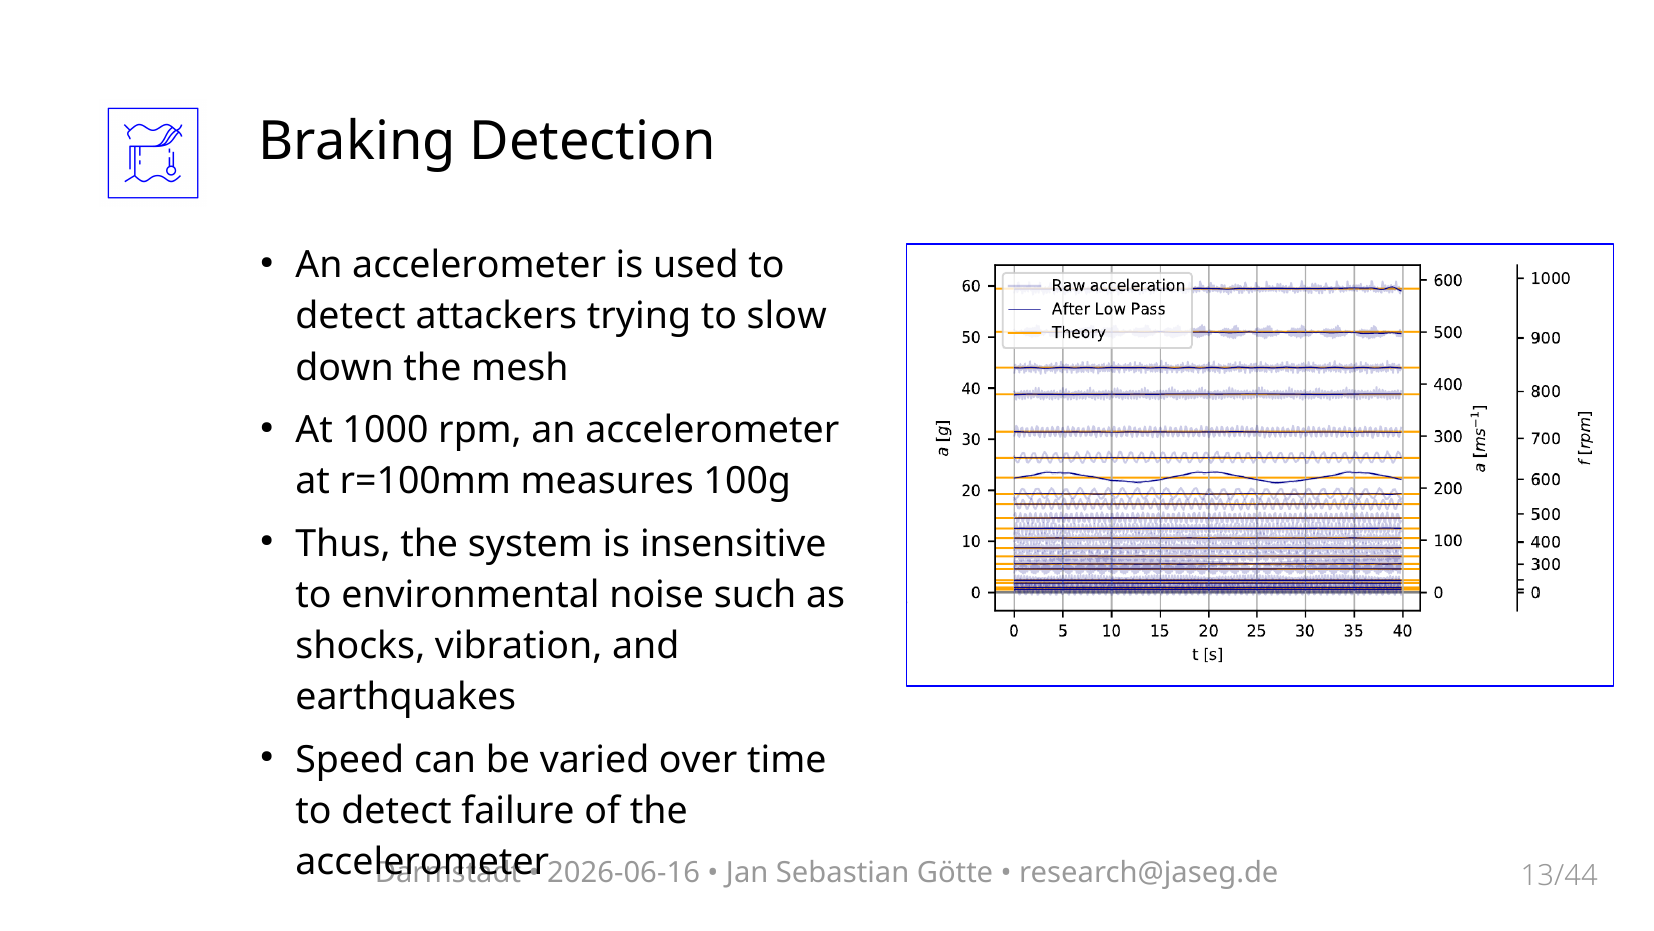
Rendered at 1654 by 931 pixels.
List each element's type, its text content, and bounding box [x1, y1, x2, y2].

picture [99, 99, 207, 207]
text_box An accelerometer is used to detect attackers trying to slow down the mesh At 1000 rpm, an accelerometer at r=100mm measures 100g Thus, the system is insensitive to environmental noise such as shocks, vibration, and earthquakes Speed can be varied over time to detect failure of the accelerometer [260, 237, 857, 817]
picture [907, 244, 1613, 686]
text_box Braking Detection [243, 93, 1543, 213]
